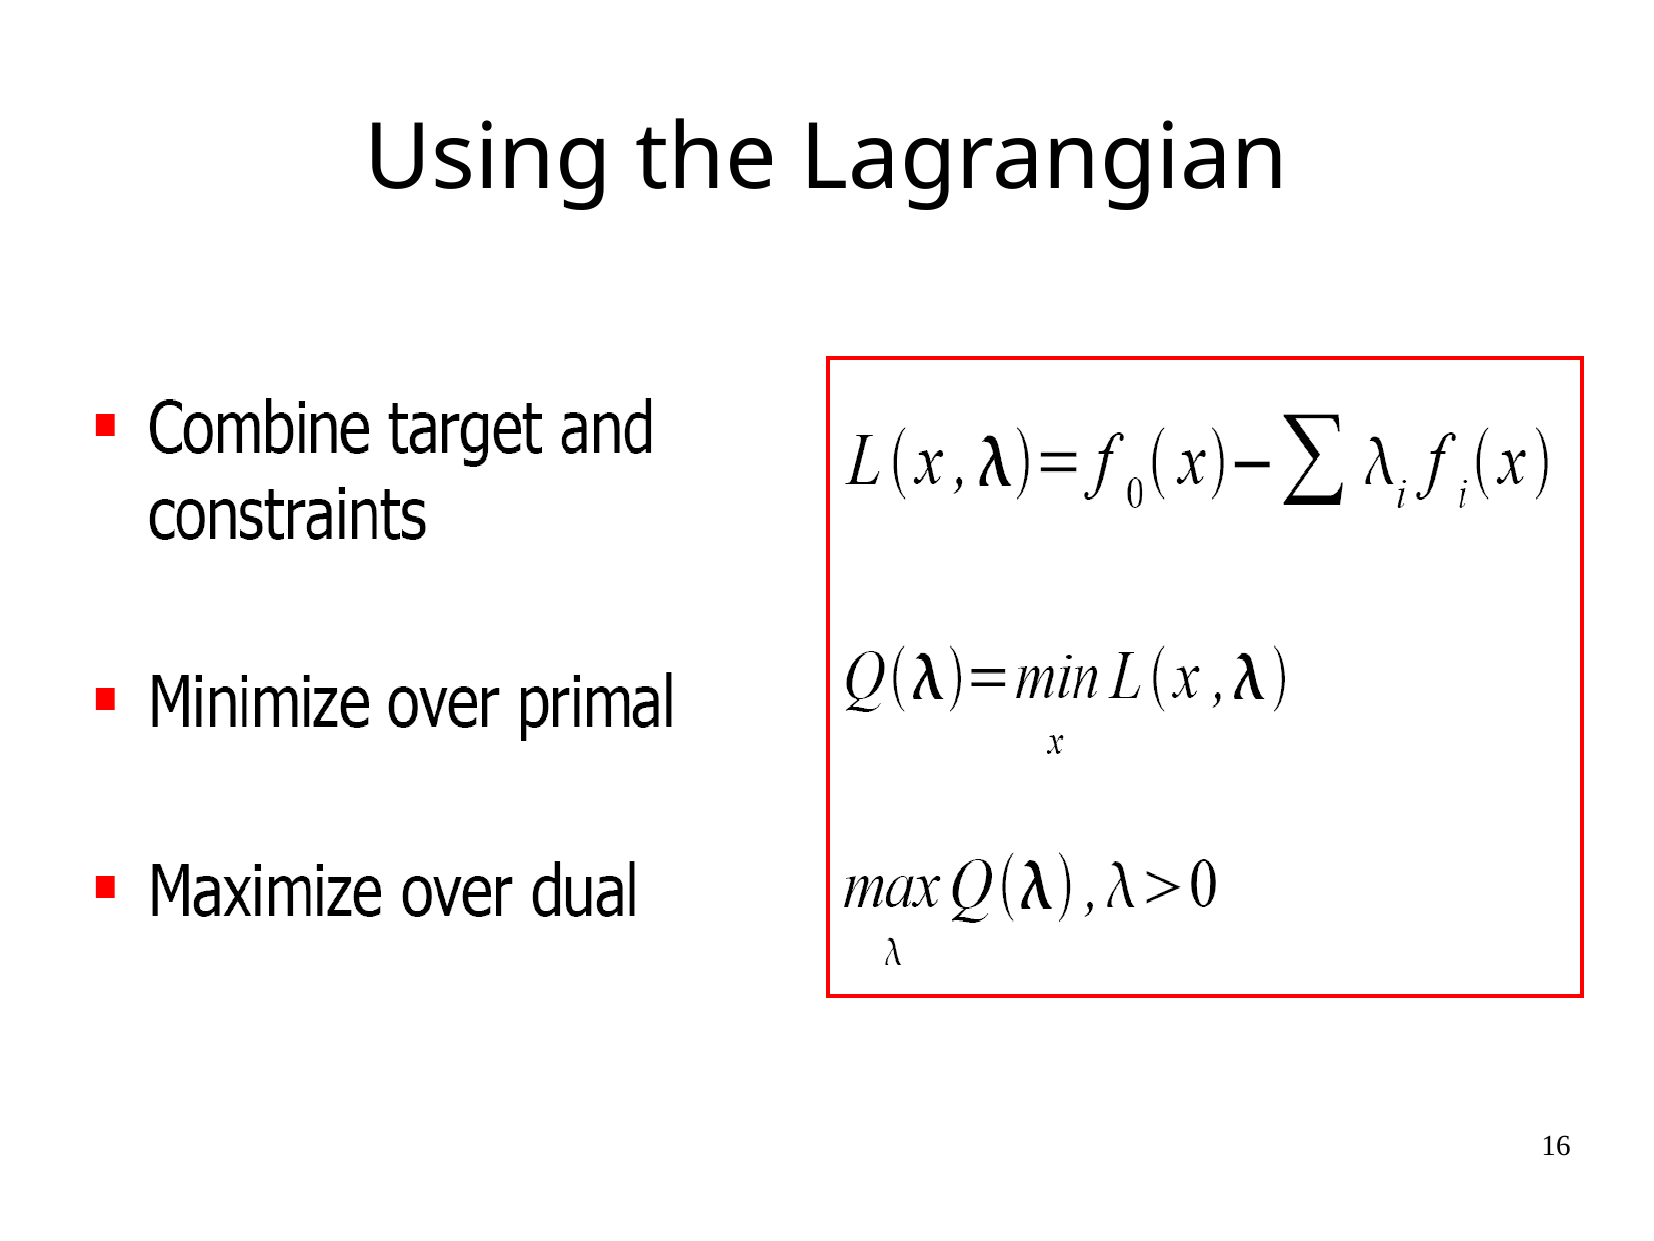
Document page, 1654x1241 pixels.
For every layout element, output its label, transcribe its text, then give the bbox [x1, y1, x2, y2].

title Using the Lagrangian [82, 49, 1571, 257]
picture [54, 329, 1590, 1032]
